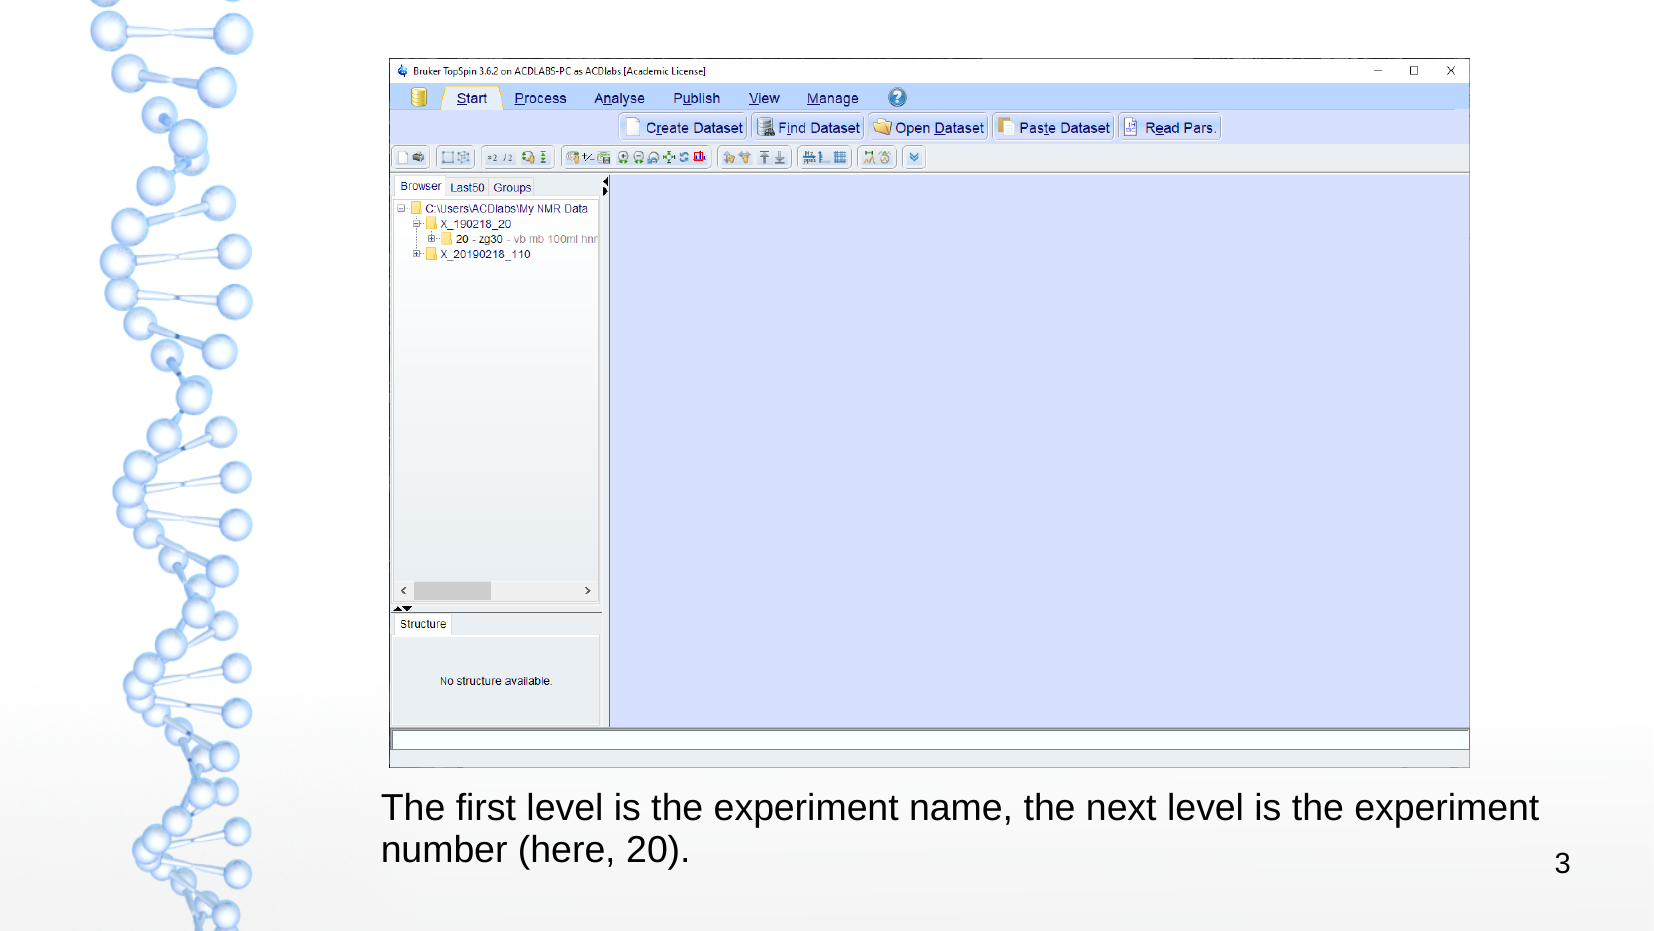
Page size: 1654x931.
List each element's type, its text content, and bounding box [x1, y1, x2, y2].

picture [0, 0, 1654, 931]
text_box The first level is the experiment name, the next level is the experiment number (here, 20). [366, 779, 1556, 879]
